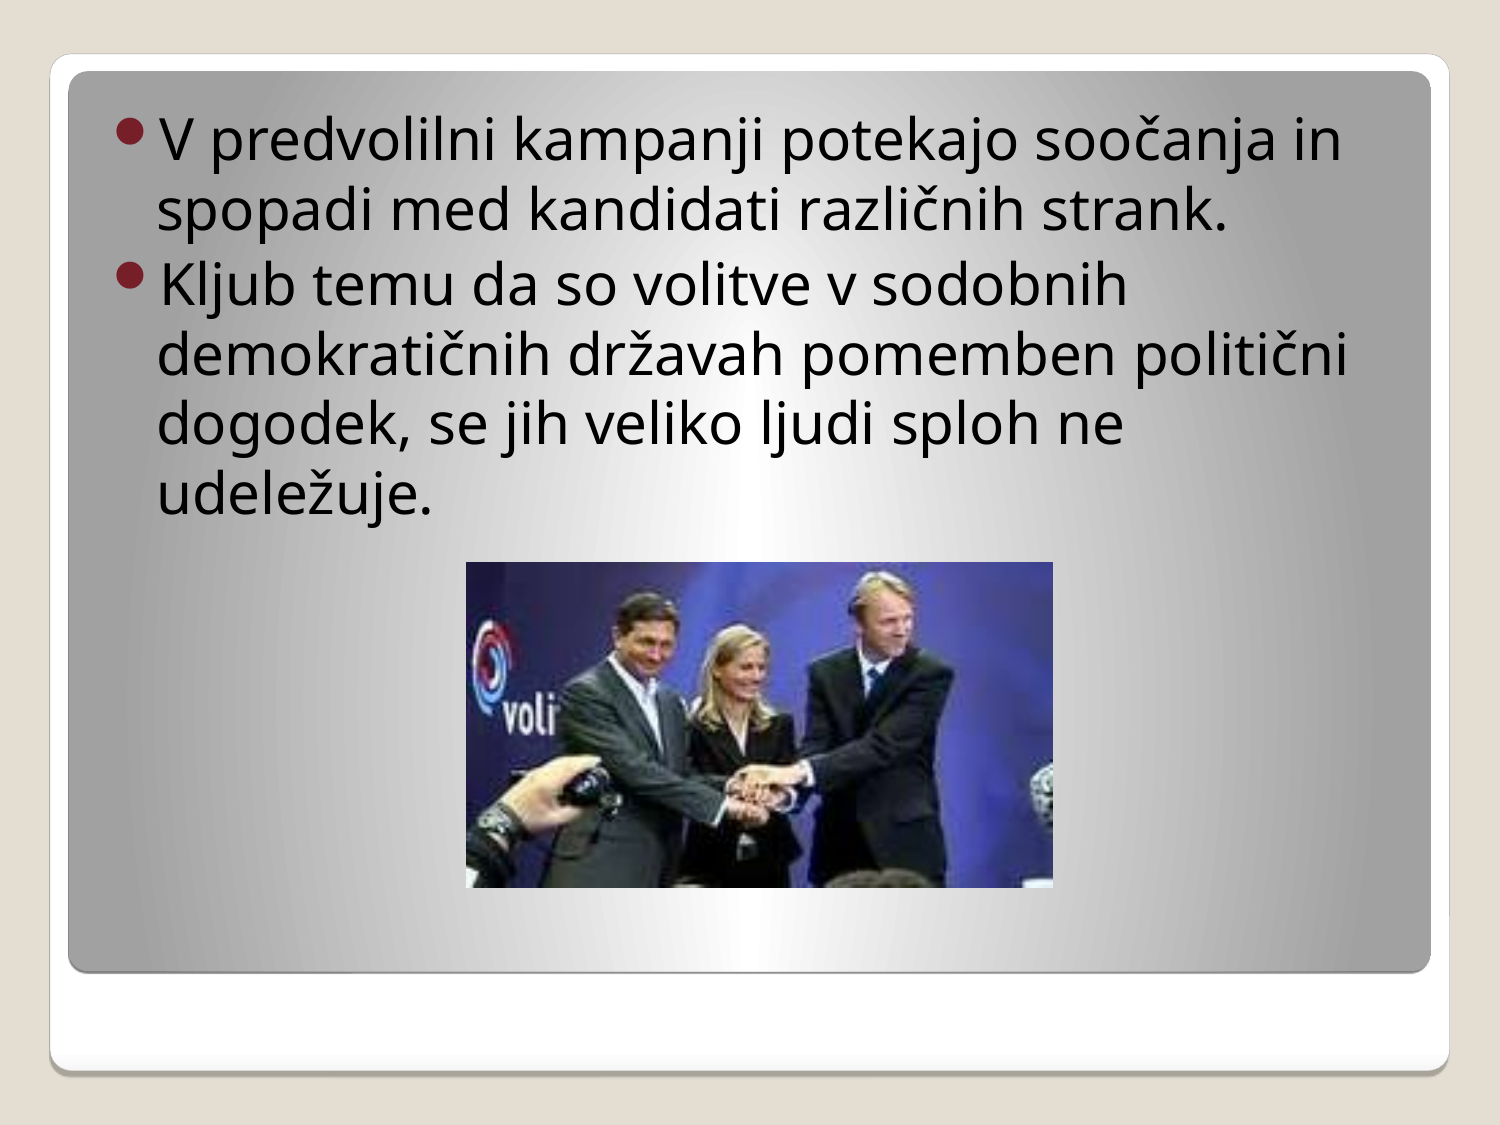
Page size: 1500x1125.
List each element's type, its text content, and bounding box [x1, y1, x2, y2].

picture [466, 562, 1053, 888]
list V predvolilni kampanji potekajo soočanja in spopadi med kandidati različnih strank. Kljub temu da so volitve v sodobnih demokratičnih državah pomemben politični dogodek, se jih veliko ljudi sploh ne udeležuje. [82, 86, 1425, 774]
